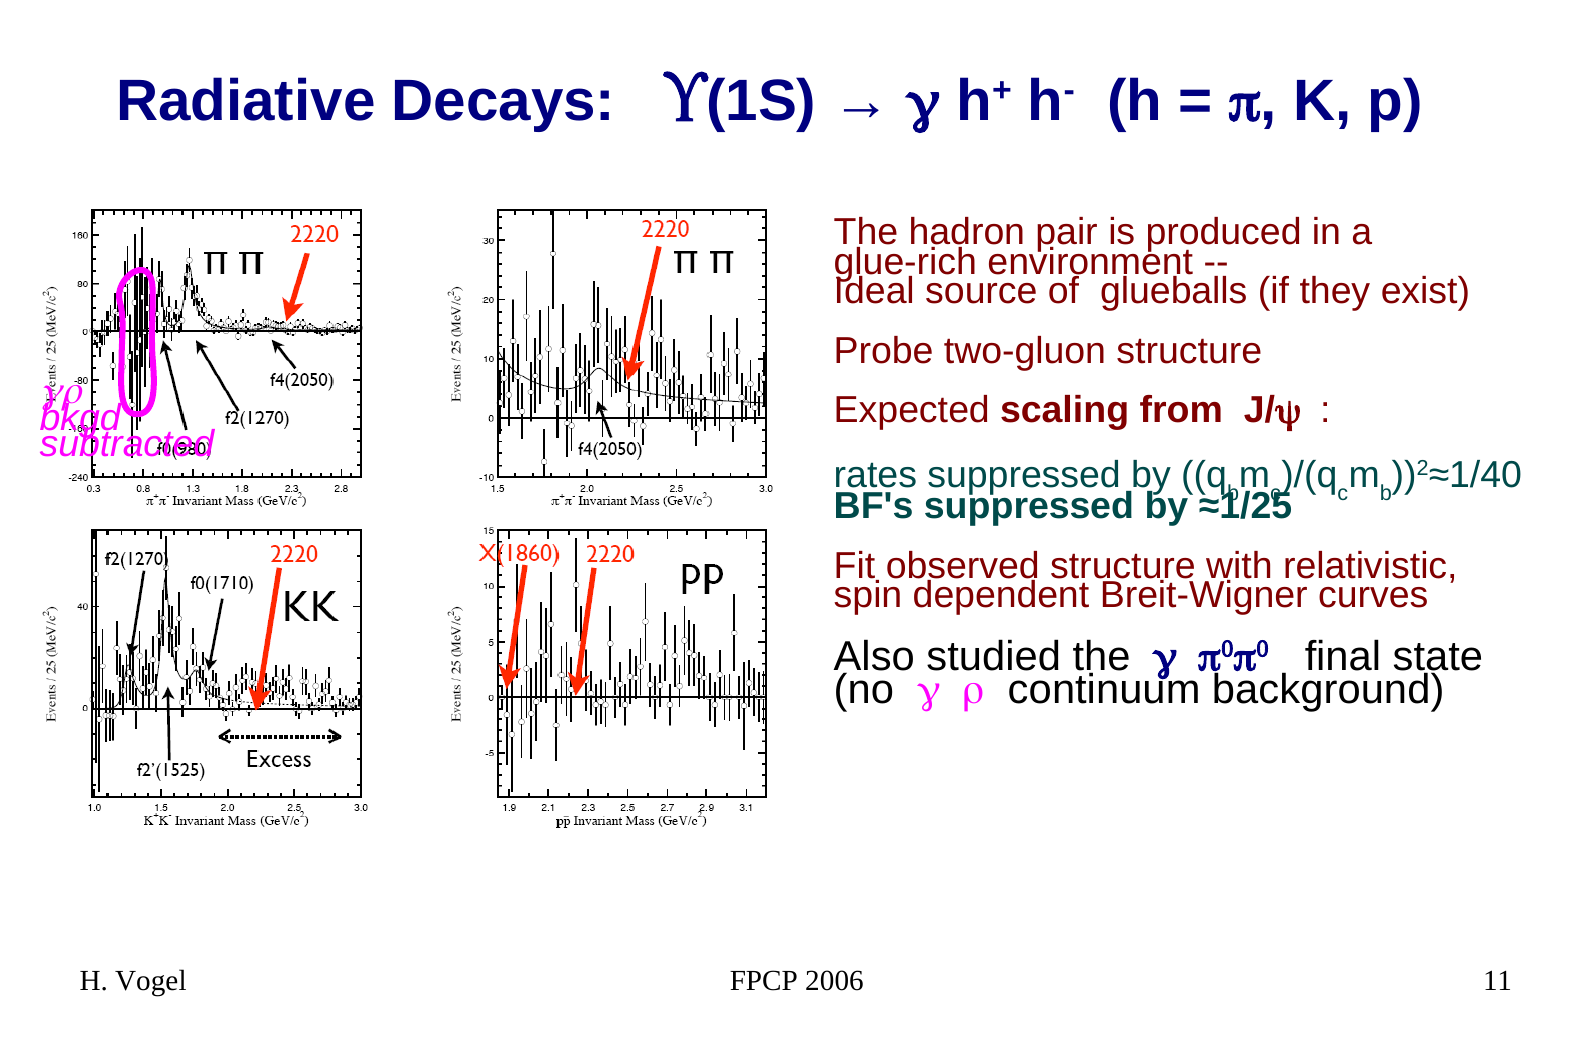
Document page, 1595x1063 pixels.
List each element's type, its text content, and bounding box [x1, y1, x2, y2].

text_box Radiative Decays: (1S) →  h+ h- (h = , K, p) [101, 74, 1438, 138]
text_box  bkgd subtracted [24, 373, 231, 469]
picture [33, 193, 784, 832]
picture [123, 274, 150, 373]
text_box The hadron pair is produced in a glue-rich environment -- Ideal source of glueballs (if they exist) Probe two-gluon structure Expected scaling from J/: rates suppressed by ((qbmc)/(qcmb))2≈1/40 BF's suppressed by ≈1/25 Fit observed structure with relativistic, spin dependent Breit-Wigner curves Also studied the  final state (no  continuum background) [819, 213, 1542, 751]
